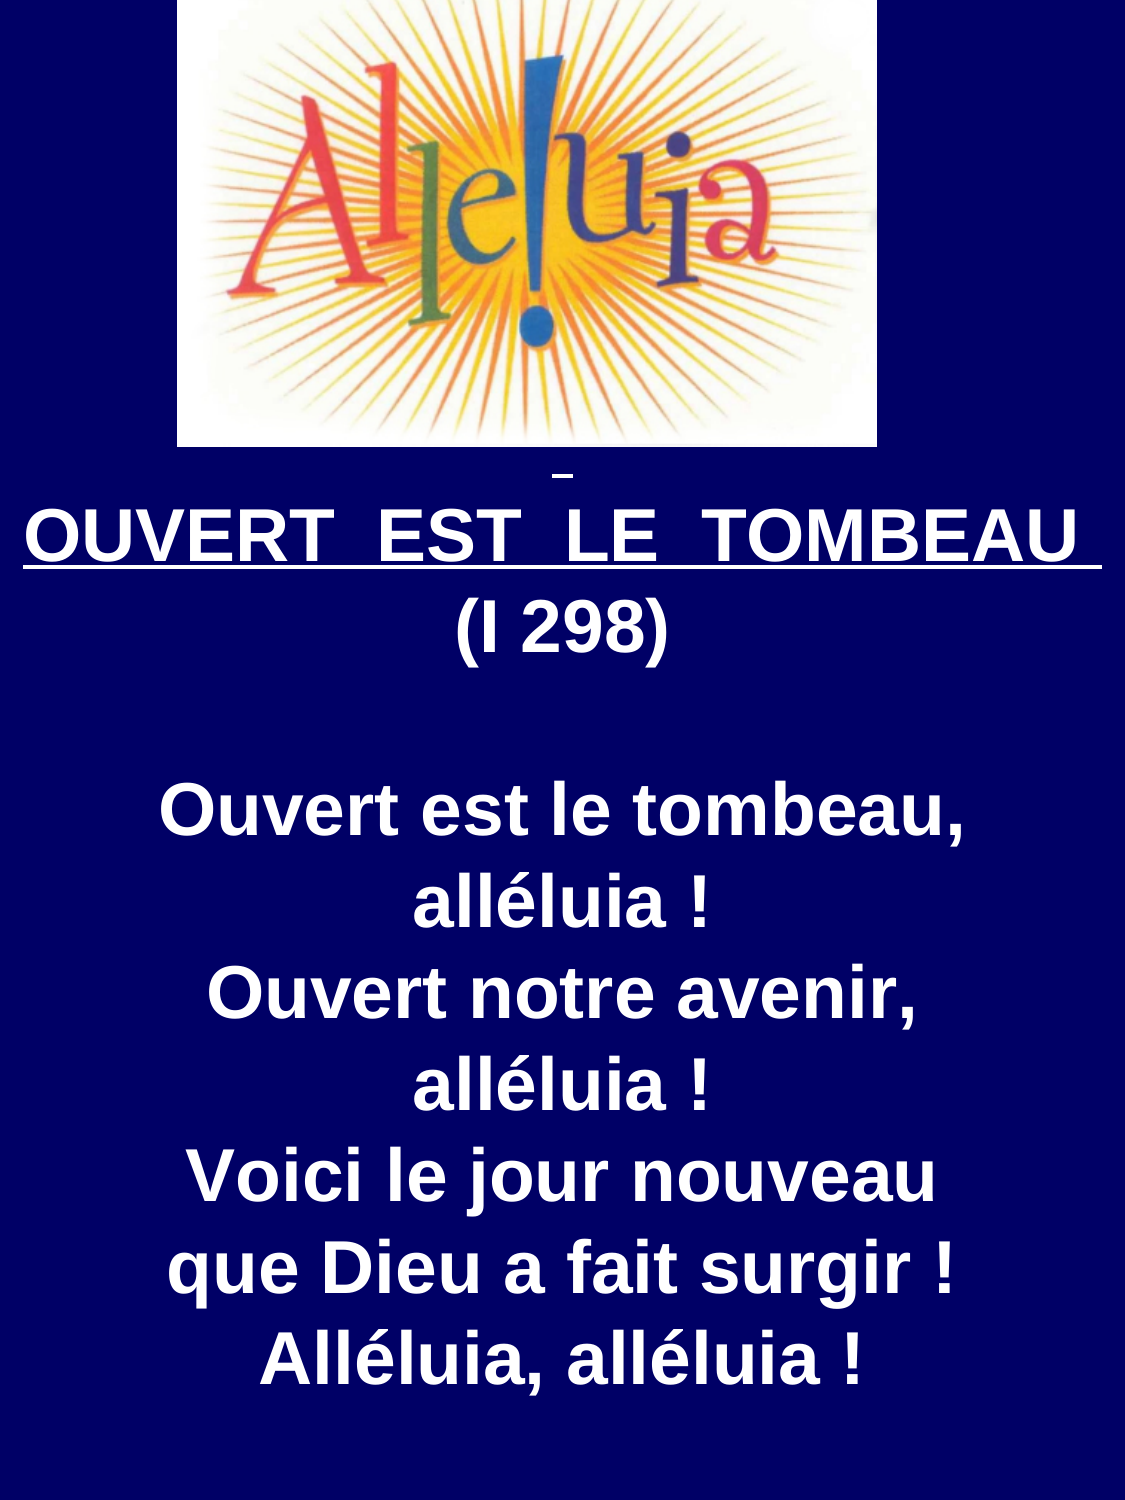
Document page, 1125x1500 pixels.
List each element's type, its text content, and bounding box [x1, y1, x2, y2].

picture [177, 0, 877, 447]
text_box OUVERT EST LE TOMBEAU (I 298) Ouvert est le tombeau, alléluia ! Ouvert notre avenir, alléluia ! Voici le jour nouveau que Dieu a fait surgir ! Alléluia, alléluia ! [0, 295, 1125, 1390]
